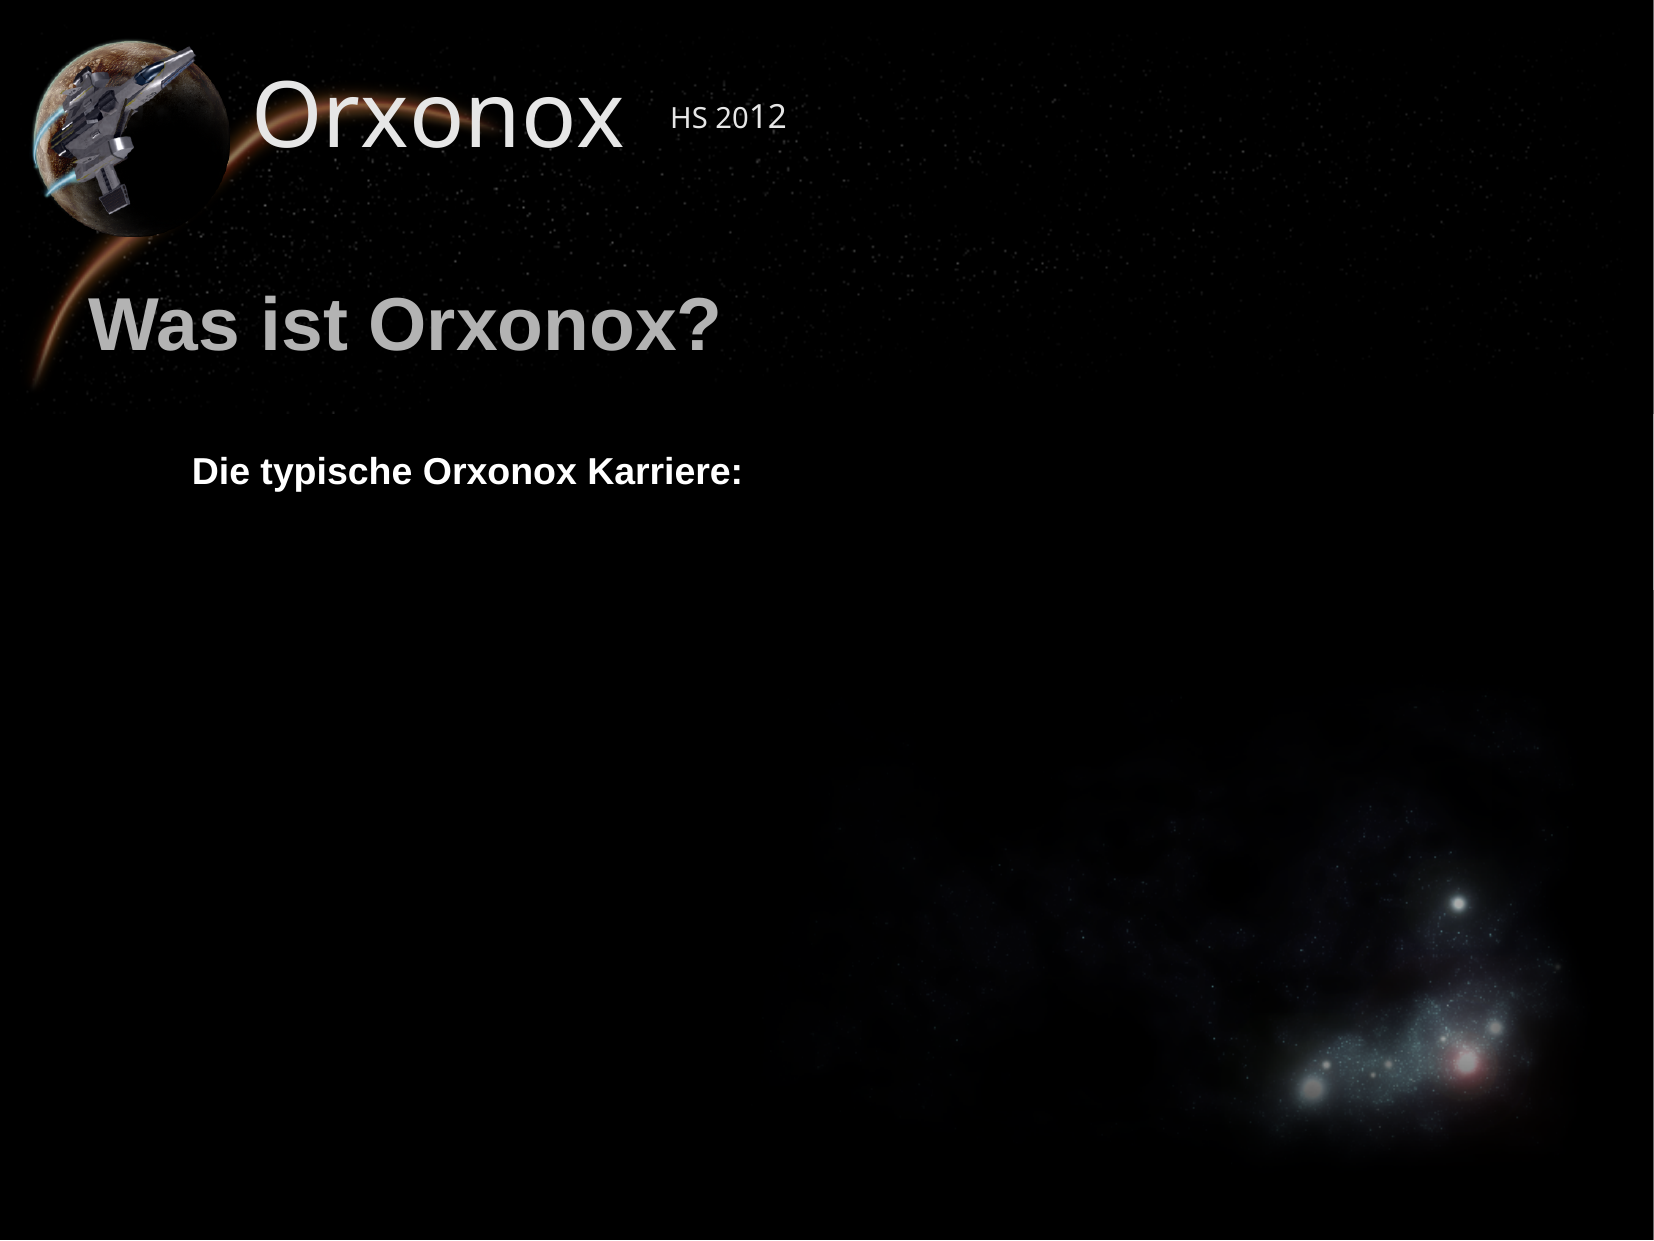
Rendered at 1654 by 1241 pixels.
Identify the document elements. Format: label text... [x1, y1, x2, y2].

picture [354, 590, 1654, 1240]
title Was ist Orxonox? [88, 273, 1577, 377]
picture [0, 0, 1654, 521]
text_box Die typische Orxonox Karriere: [177, 442, 1329, 500]
